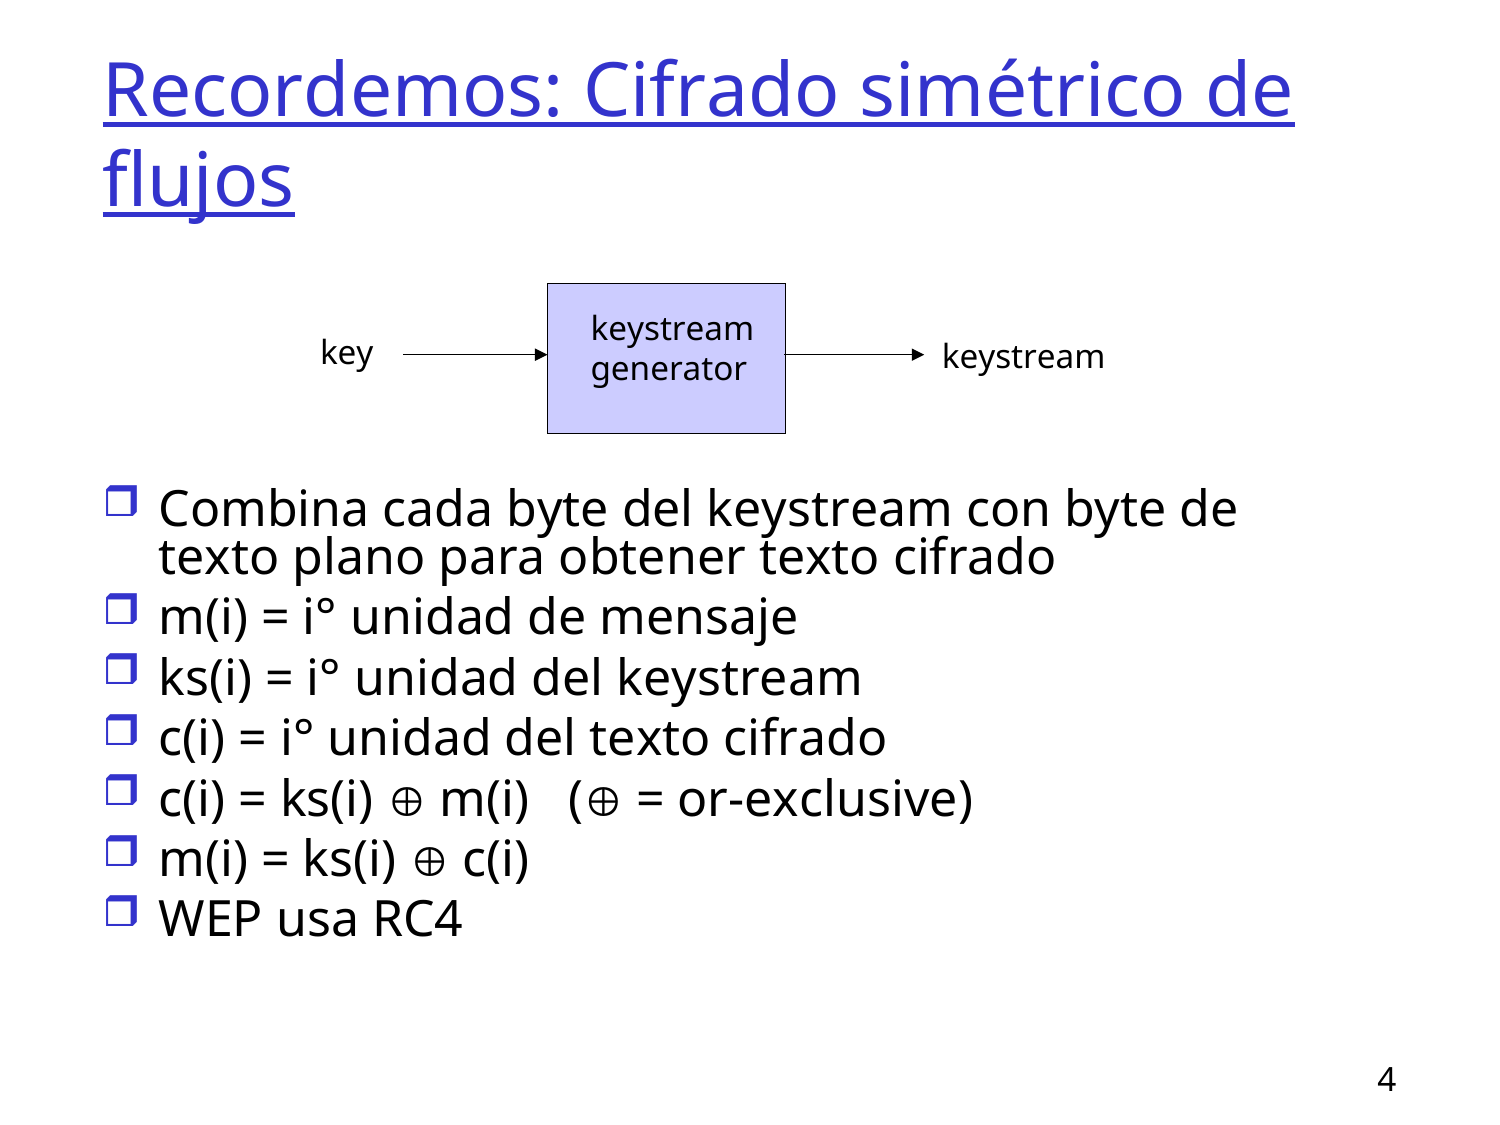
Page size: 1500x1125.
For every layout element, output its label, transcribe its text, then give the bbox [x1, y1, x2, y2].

text_box [547, 283, 786, 434]
text_box keystream generator [575, 299, 770, 395]
list Combina cada byte del keystream con byte de texto plano para obtener texto cifrado m(i) = i° unidad de mensaje ks(i) = i° unidad del keystream c(i) = i° unidad del texto cifrado c(i) = ks(i)  m(i) ( = or-exclusive) m(i) = ks(i)  c(i) WEP usa RC4 [87, 480, 1363, 986]
text_box key [305, 323, 389, 379]
text_box keystream [927, 327, 1121, 383]
title Recordemos: Cifrado simétrico de flujos [87, 33, 1363, 229]
